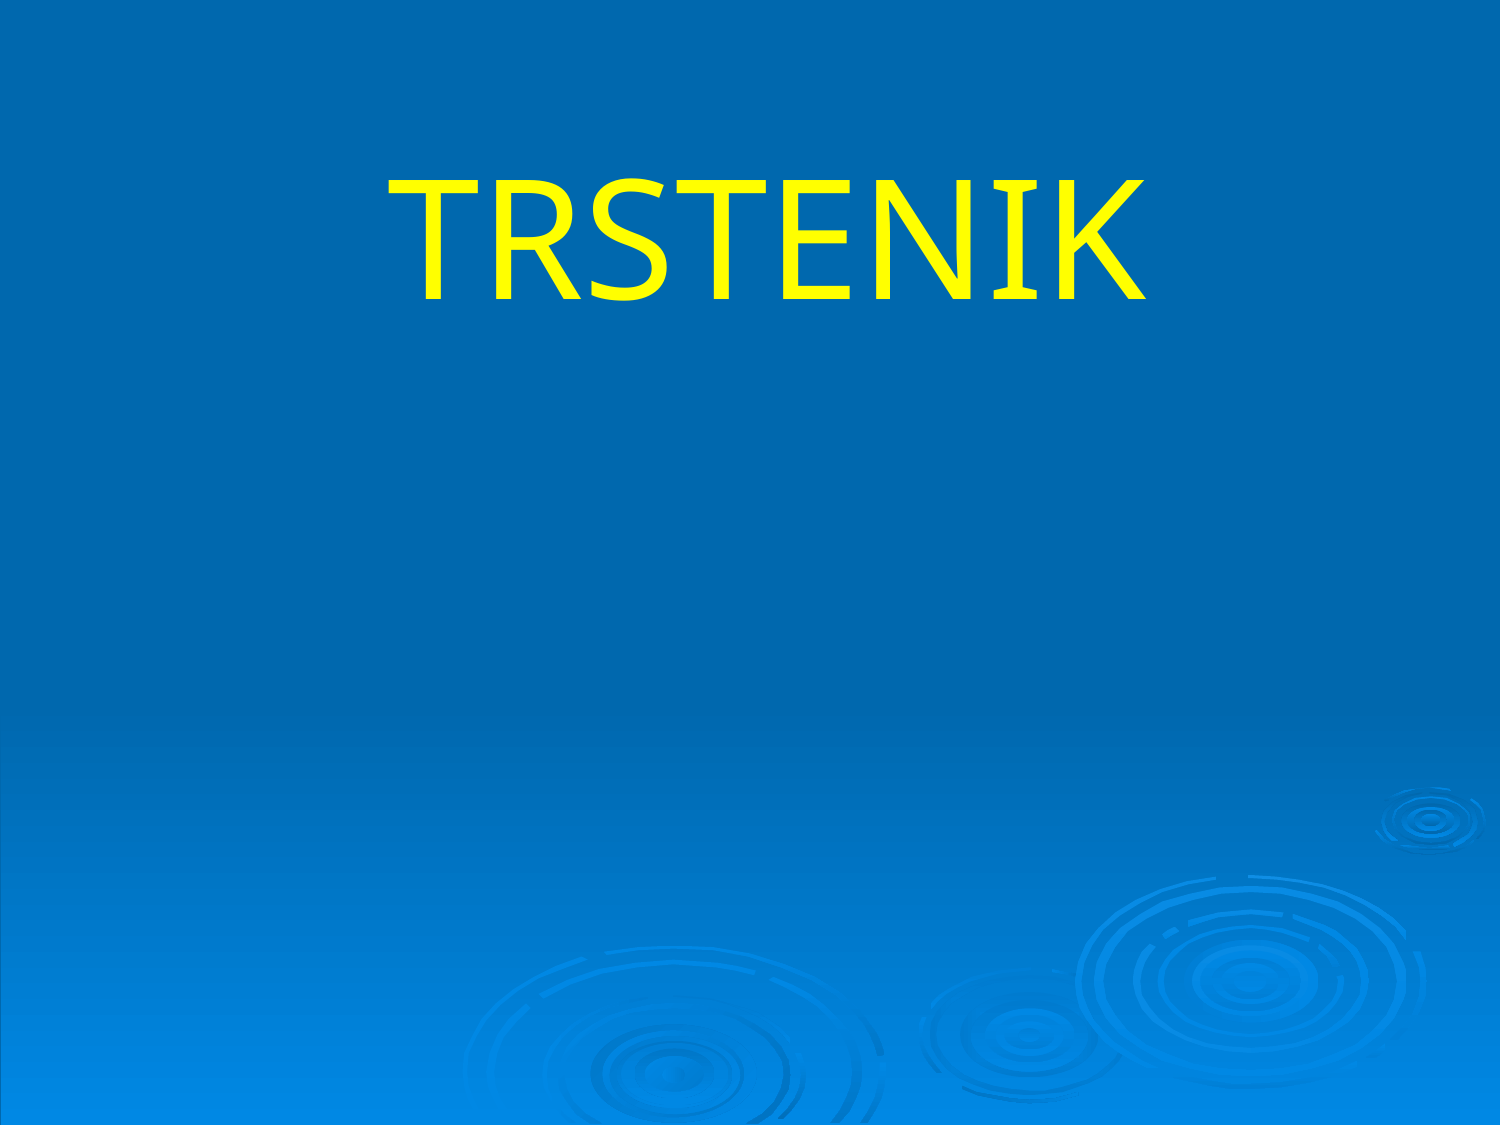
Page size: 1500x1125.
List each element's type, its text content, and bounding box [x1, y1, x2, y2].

text_box TRSTENIK [230, 125, 1305, 717]
subtitle [230, 717, 1281, 1004]
